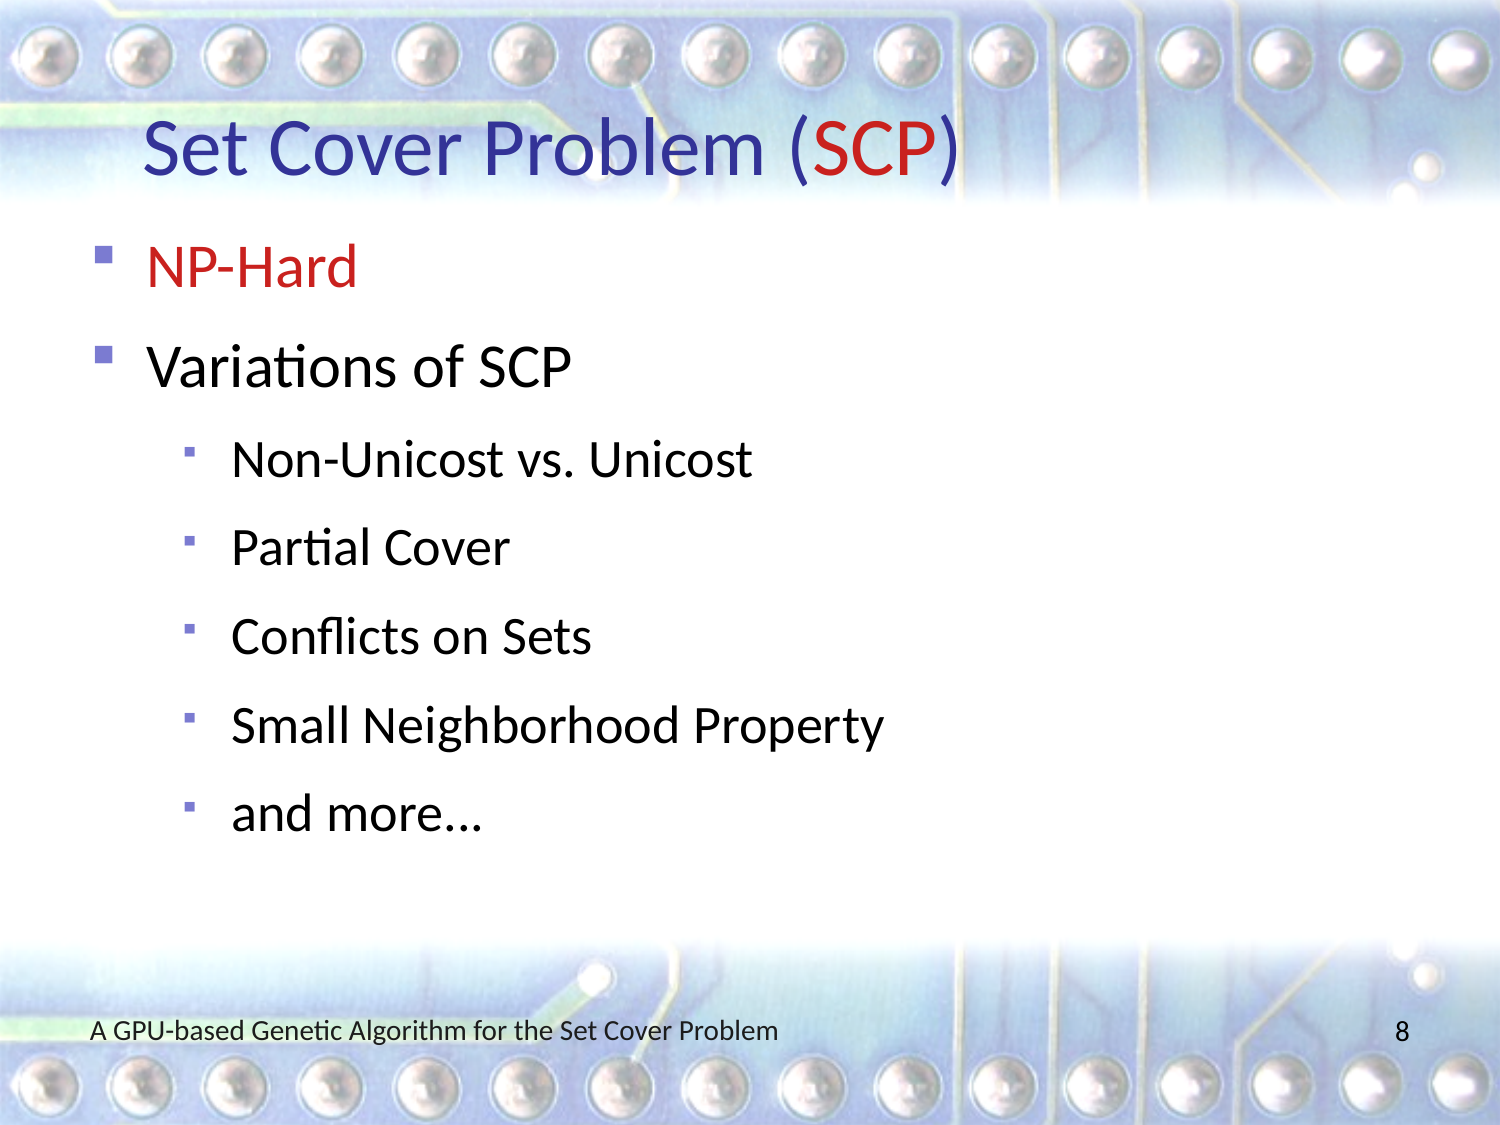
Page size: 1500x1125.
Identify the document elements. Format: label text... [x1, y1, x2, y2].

picture [0, 0, 1500, 261]
list NP-Hard Variations of SCP Non-Unicost vs. Unicost Partial Cover Conflicts on Sets Small Neighborhood Property and more... [75, 217, 1425, 953]
slide_number A GPU-based Genetic Algorithm for the Set Cover Problem [74, 979, 1113, 1055]
picture [0, 884, 1500, 1125]
title Set Cover Problem (SCP) [75, 89, 1425, 195]
